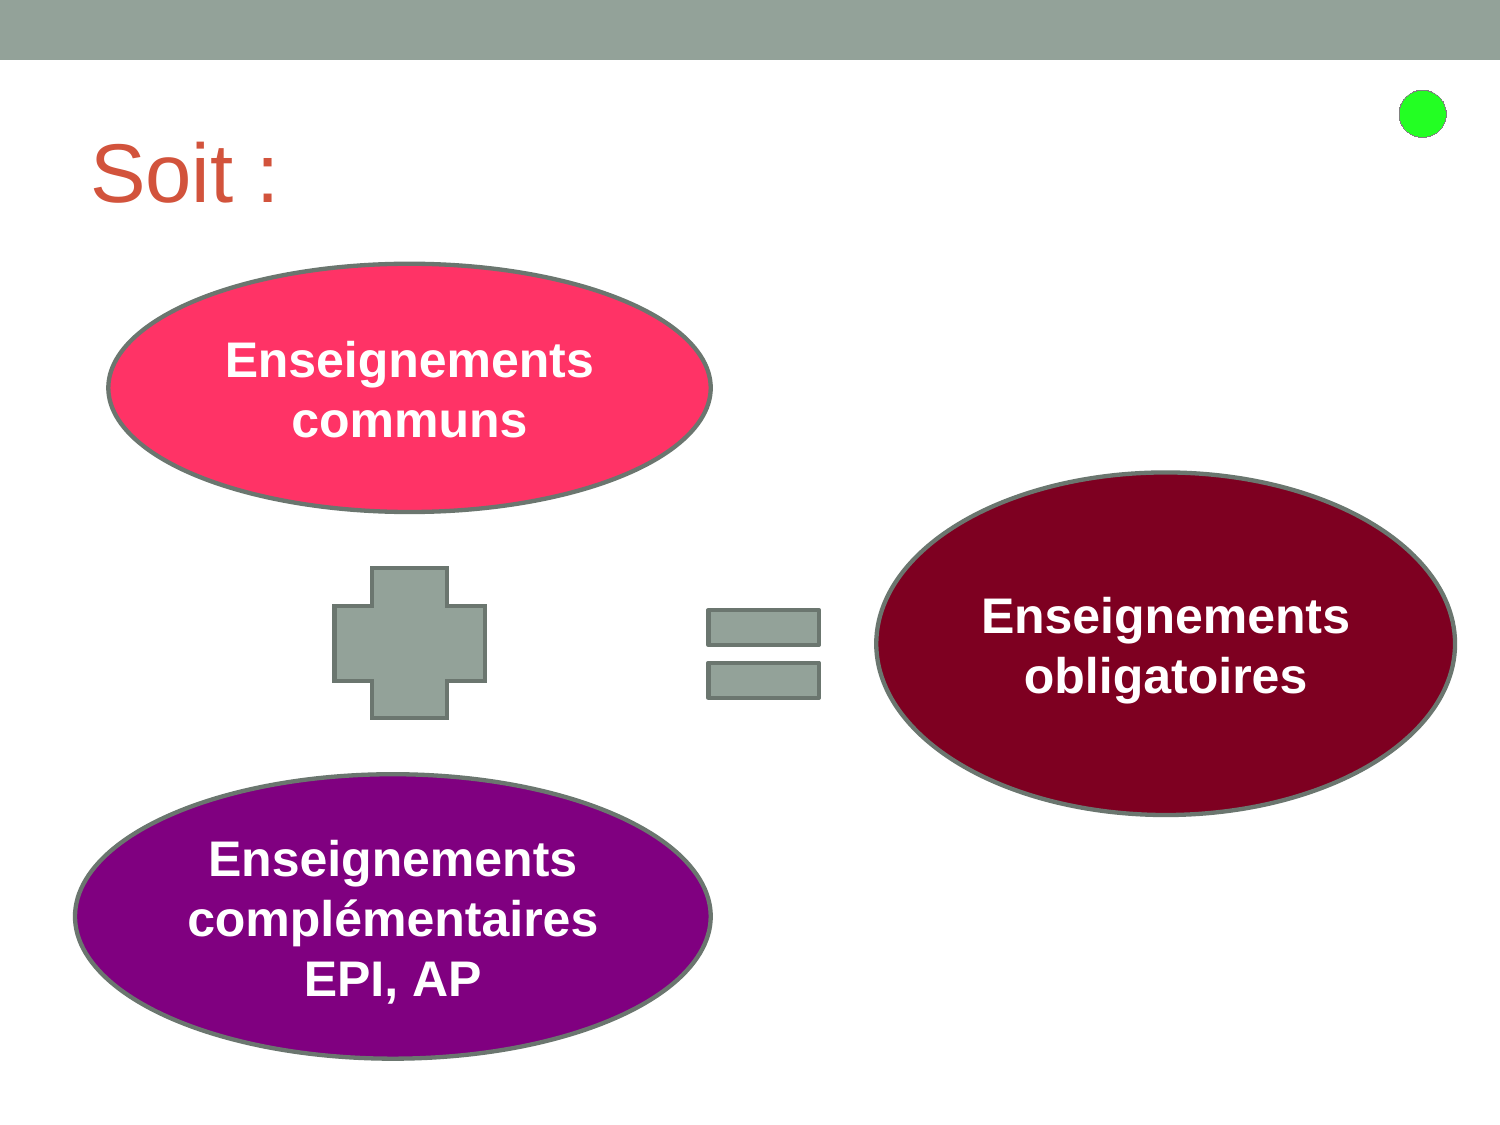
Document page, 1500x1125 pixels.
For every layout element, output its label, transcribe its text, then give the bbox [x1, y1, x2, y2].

text_box [334, 568, 485, 719]
text_box Enseignements communs [108, 263, 711, 513]
text_box [708, 662, 819, 698]
text_box Enseignements complémentaires EPI, AP [75, 774, 711, 1059]
title Soit : [75, 87, 1426, 250]
text_box Enseignements obligatoires [876, 472, 1456, 816]
text_box [708, 609, 819, 646]
